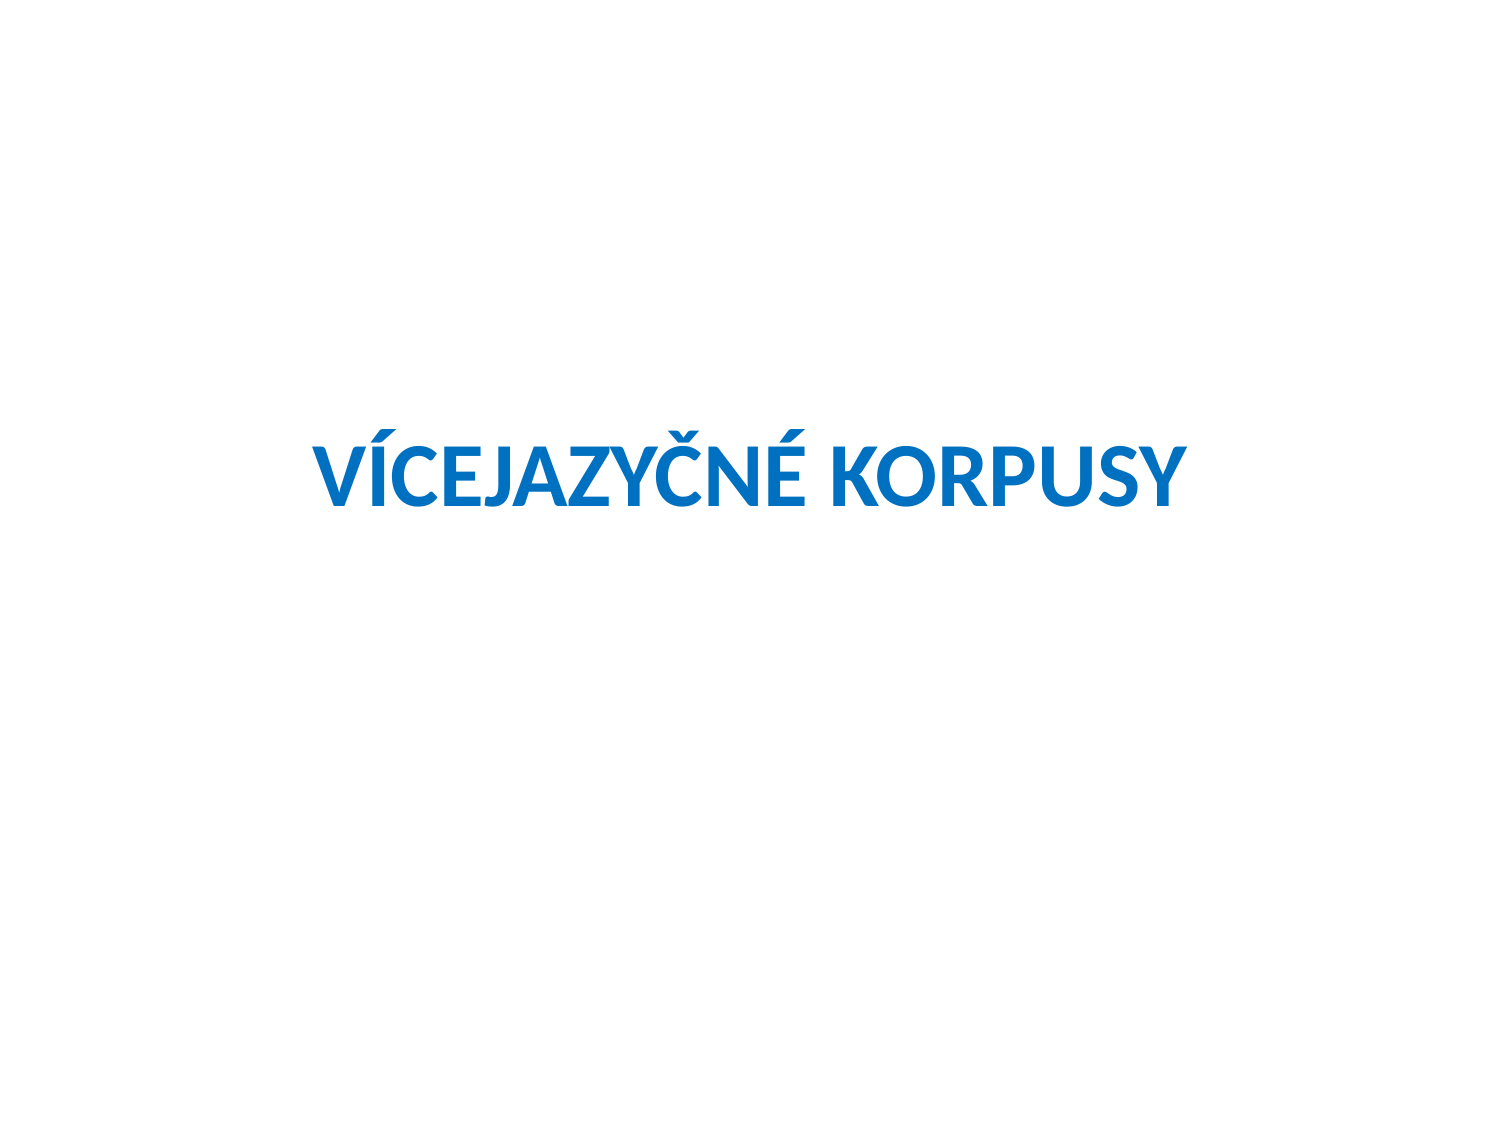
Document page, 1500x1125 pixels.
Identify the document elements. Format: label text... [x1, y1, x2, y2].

title VÍCEJAZYČNÉ KORPUSY [112, 349, 1388, 591]
